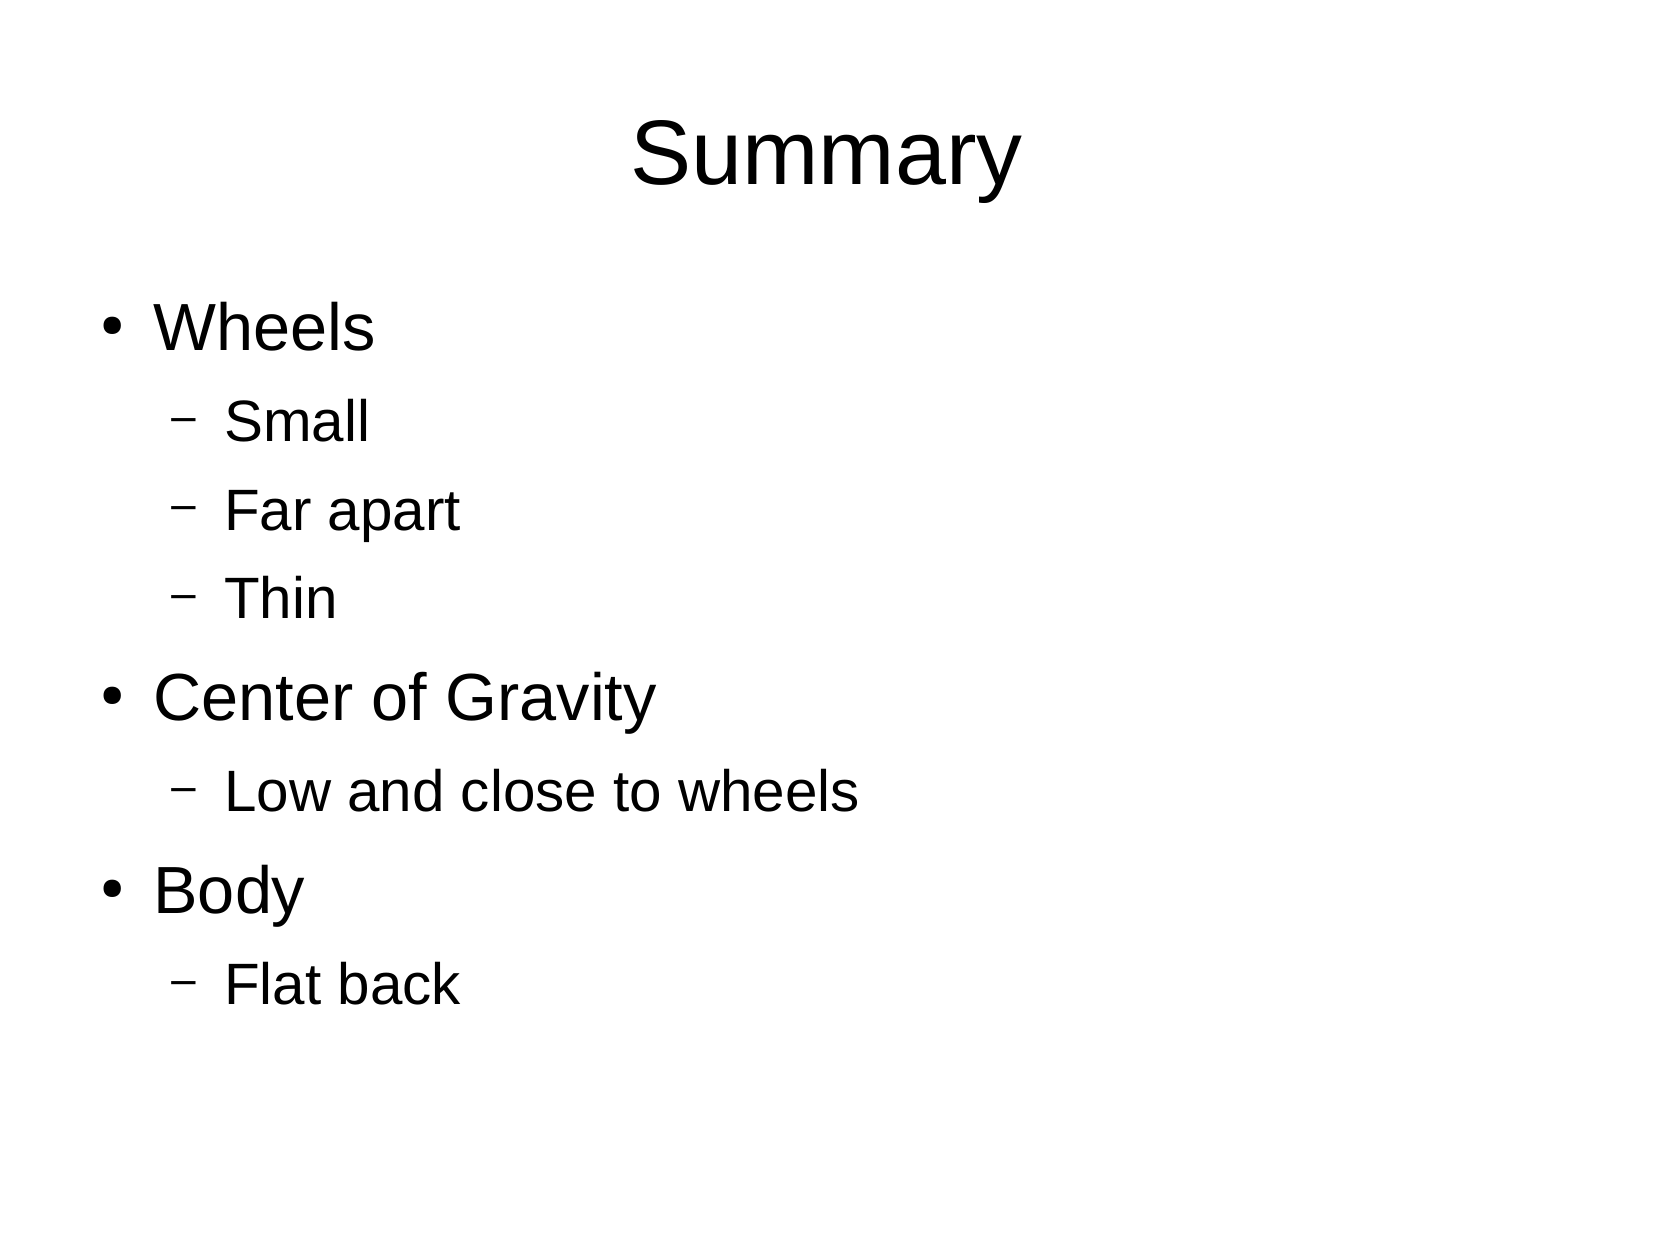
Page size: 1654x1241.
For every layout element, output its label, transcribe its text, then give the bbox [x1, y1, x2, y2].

list Wheels Small Far apart Thin Center of Gravity Low and close to wheels Body Flat back [82, 290, 1571, 1111]
title Summary [82, 49, 1571, 257]
